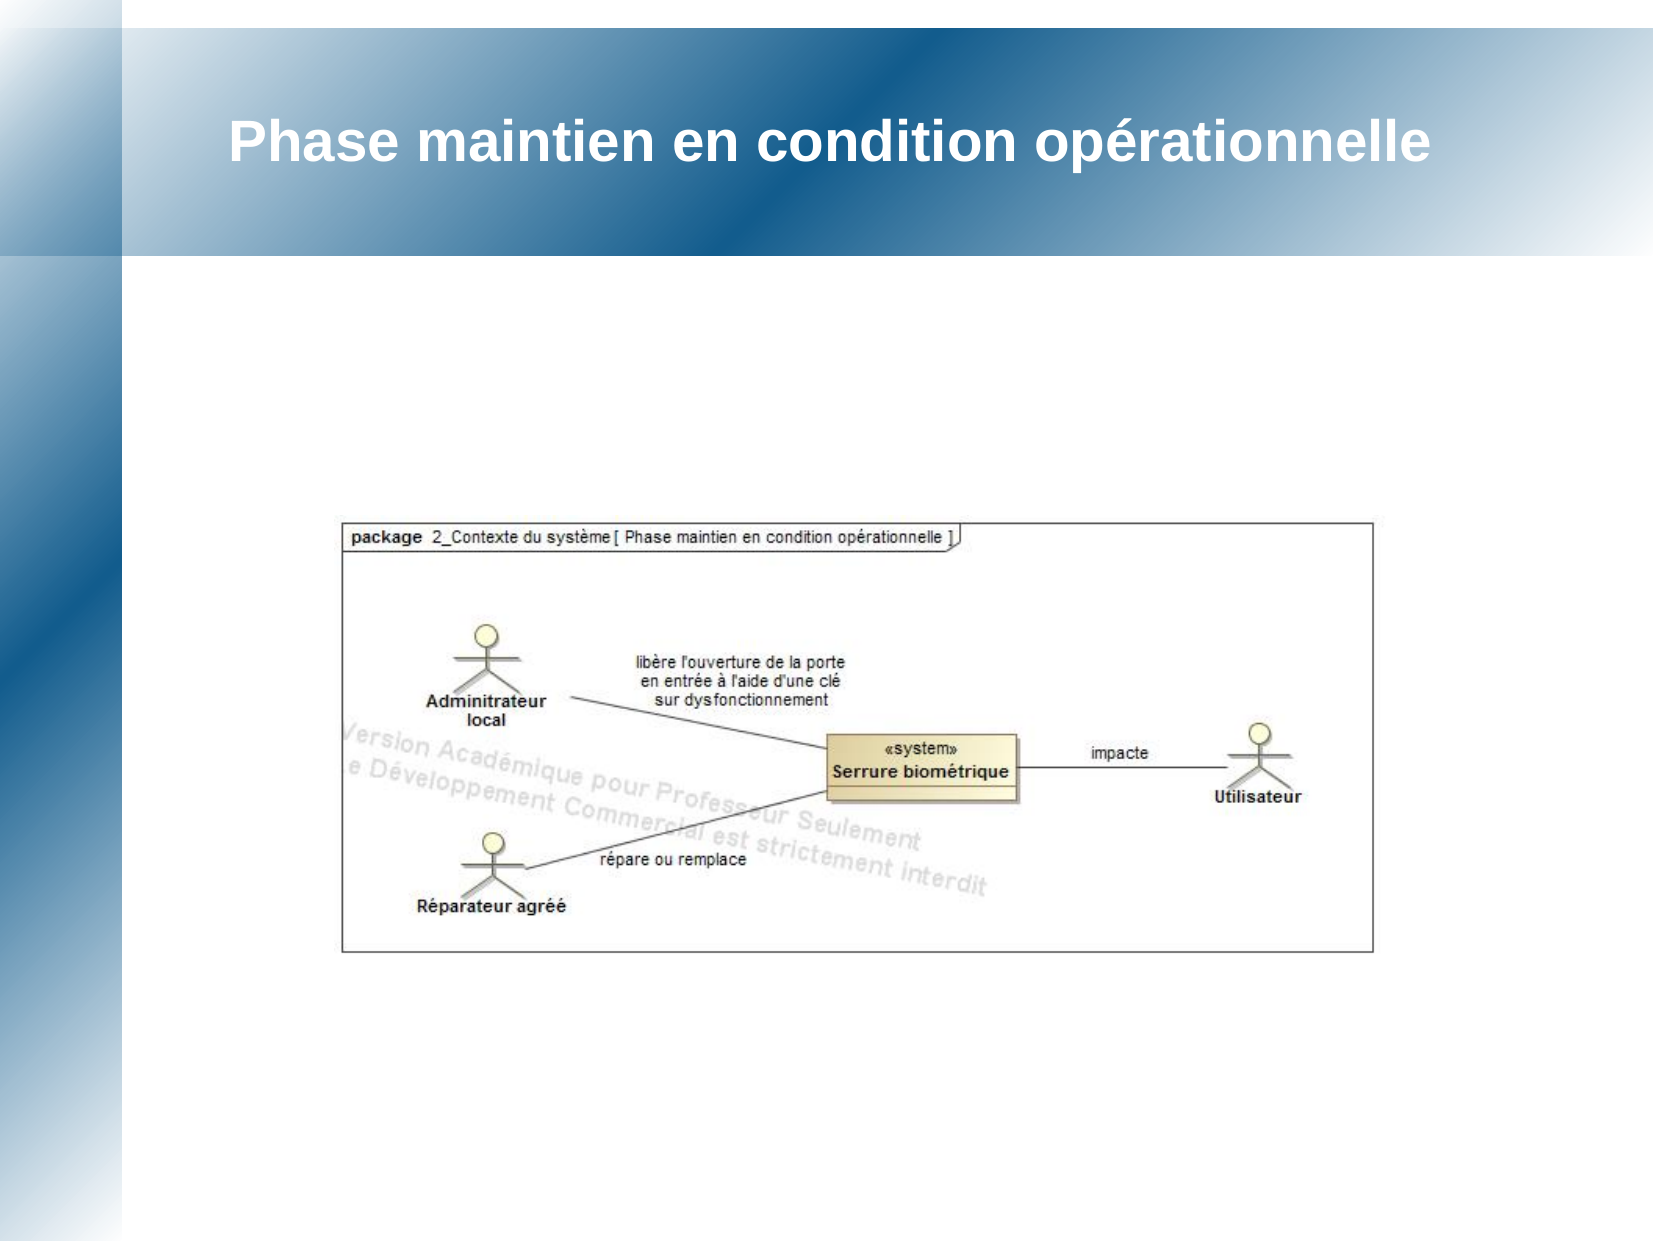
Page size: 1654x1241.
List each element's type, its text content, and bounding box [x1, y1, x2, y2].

title Phase maintien en condition opérationnelle [125, 45, 1537, 238]
subtitle [127, 323, 1603, 1167]
